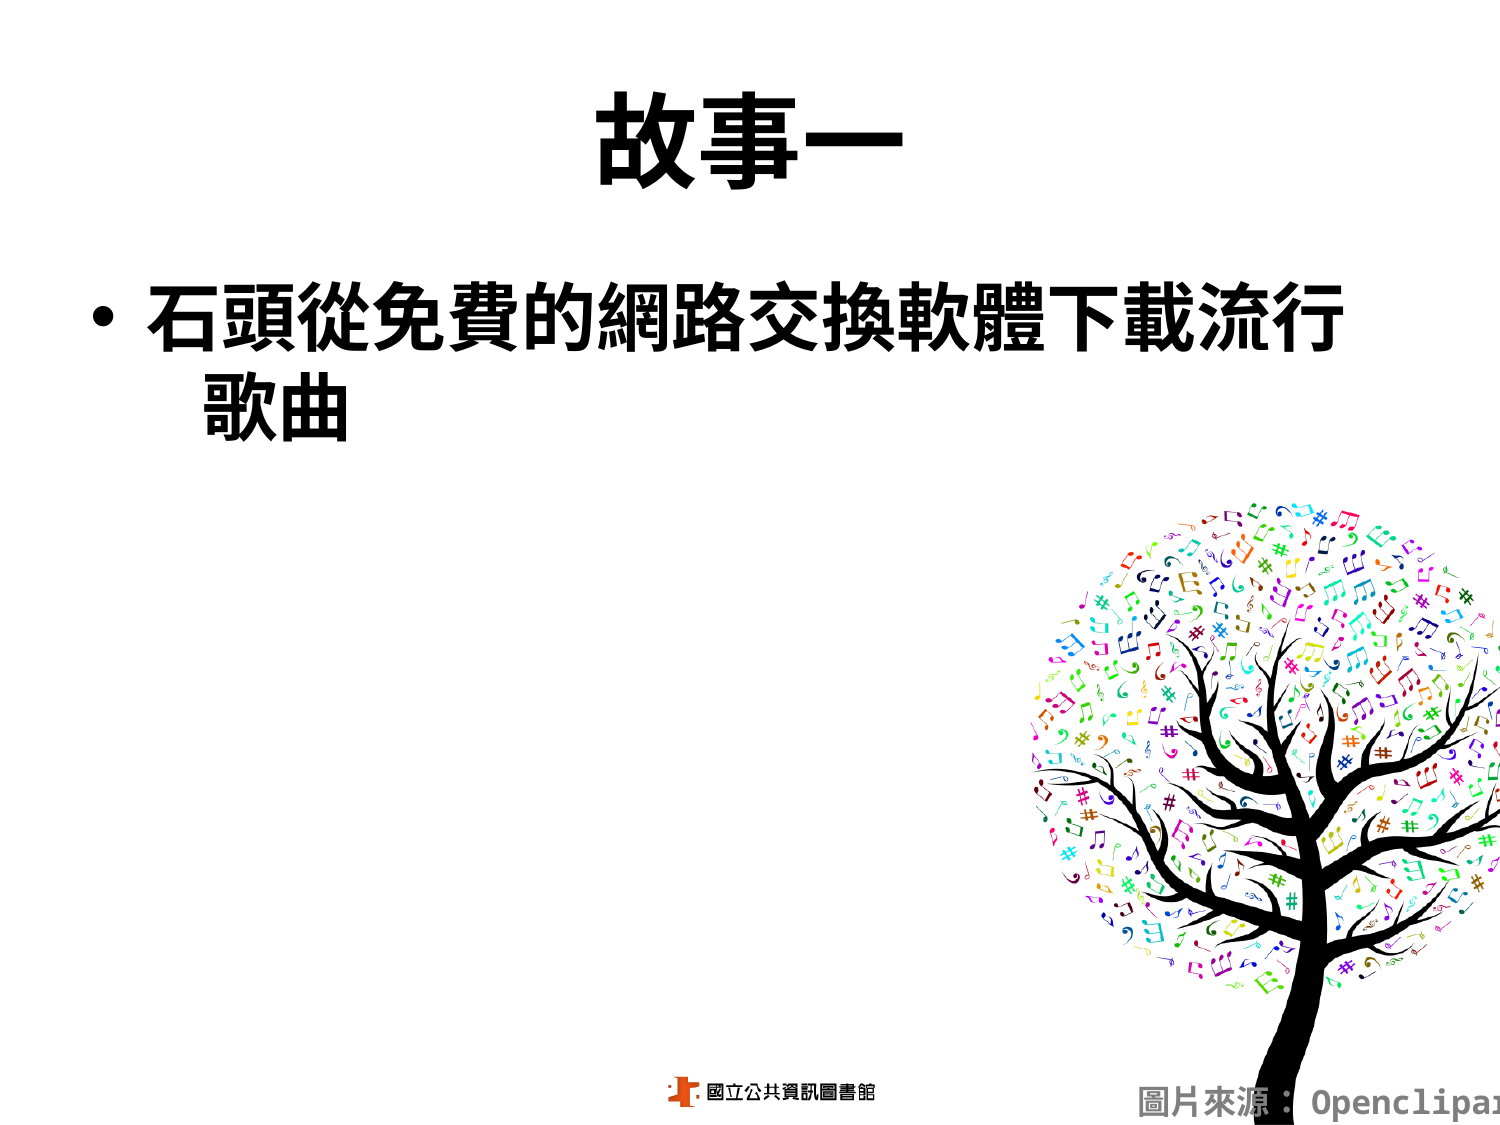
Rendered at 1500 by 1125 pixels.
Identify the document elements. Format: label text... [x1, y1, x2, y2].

title 故事一 [75, 45, 1426, 233]
text_box 圖片來源：Openclipart [1122, 1073, 1500, 1125]
list 石頭從免費的網路交換軟體下載流行歌曲 [75, 262, 1426, 1005]
picture [1029, 503, 1500, 1125]
